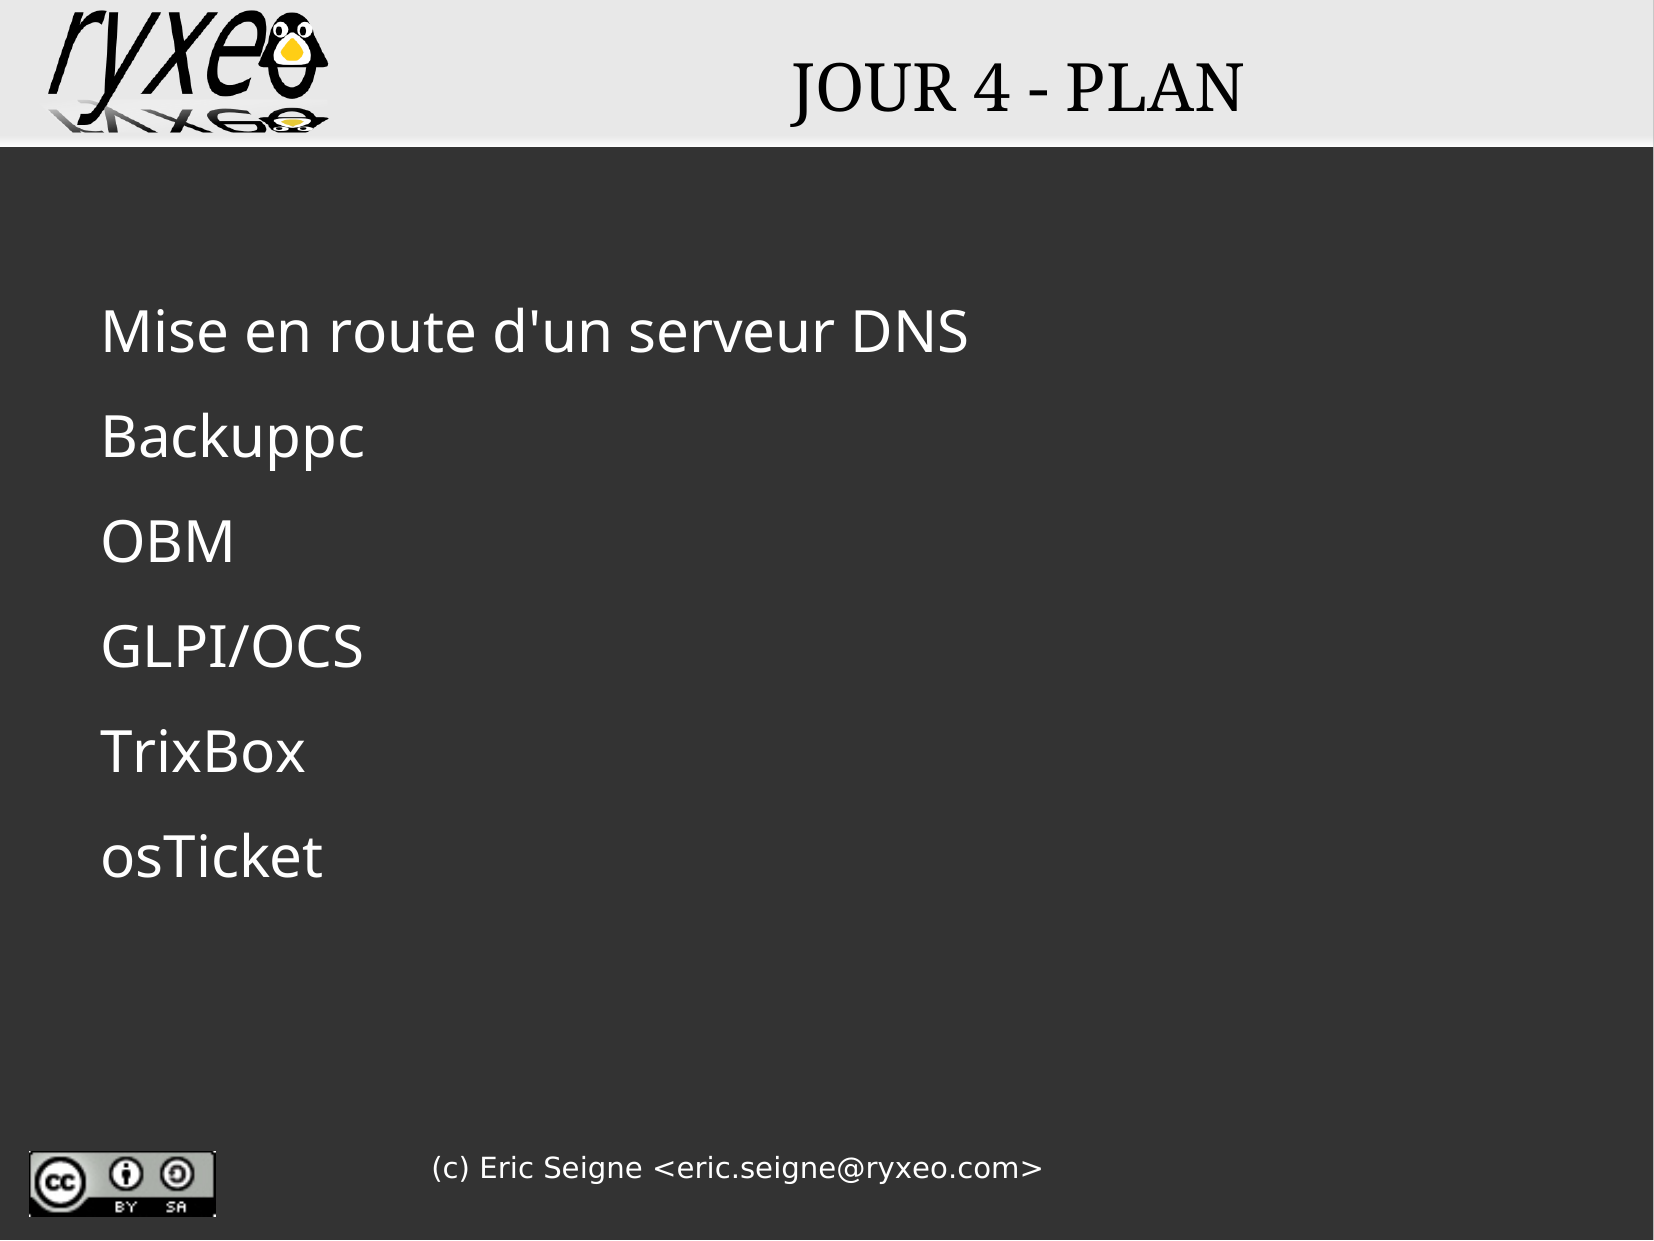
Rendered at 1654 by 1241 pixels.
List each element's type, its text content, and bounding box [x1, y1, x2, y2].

picture [0, 0, 1654, 147]
picture [29, 1151, 216, 1217]
list Mise en route d'un serveur DNS Backuppc OBM GLPI/OCS TrixBox osTicket [82, 290, 1571, 1094]
title JOUR 4 - PLAN [442, 29, 1595, 142]
